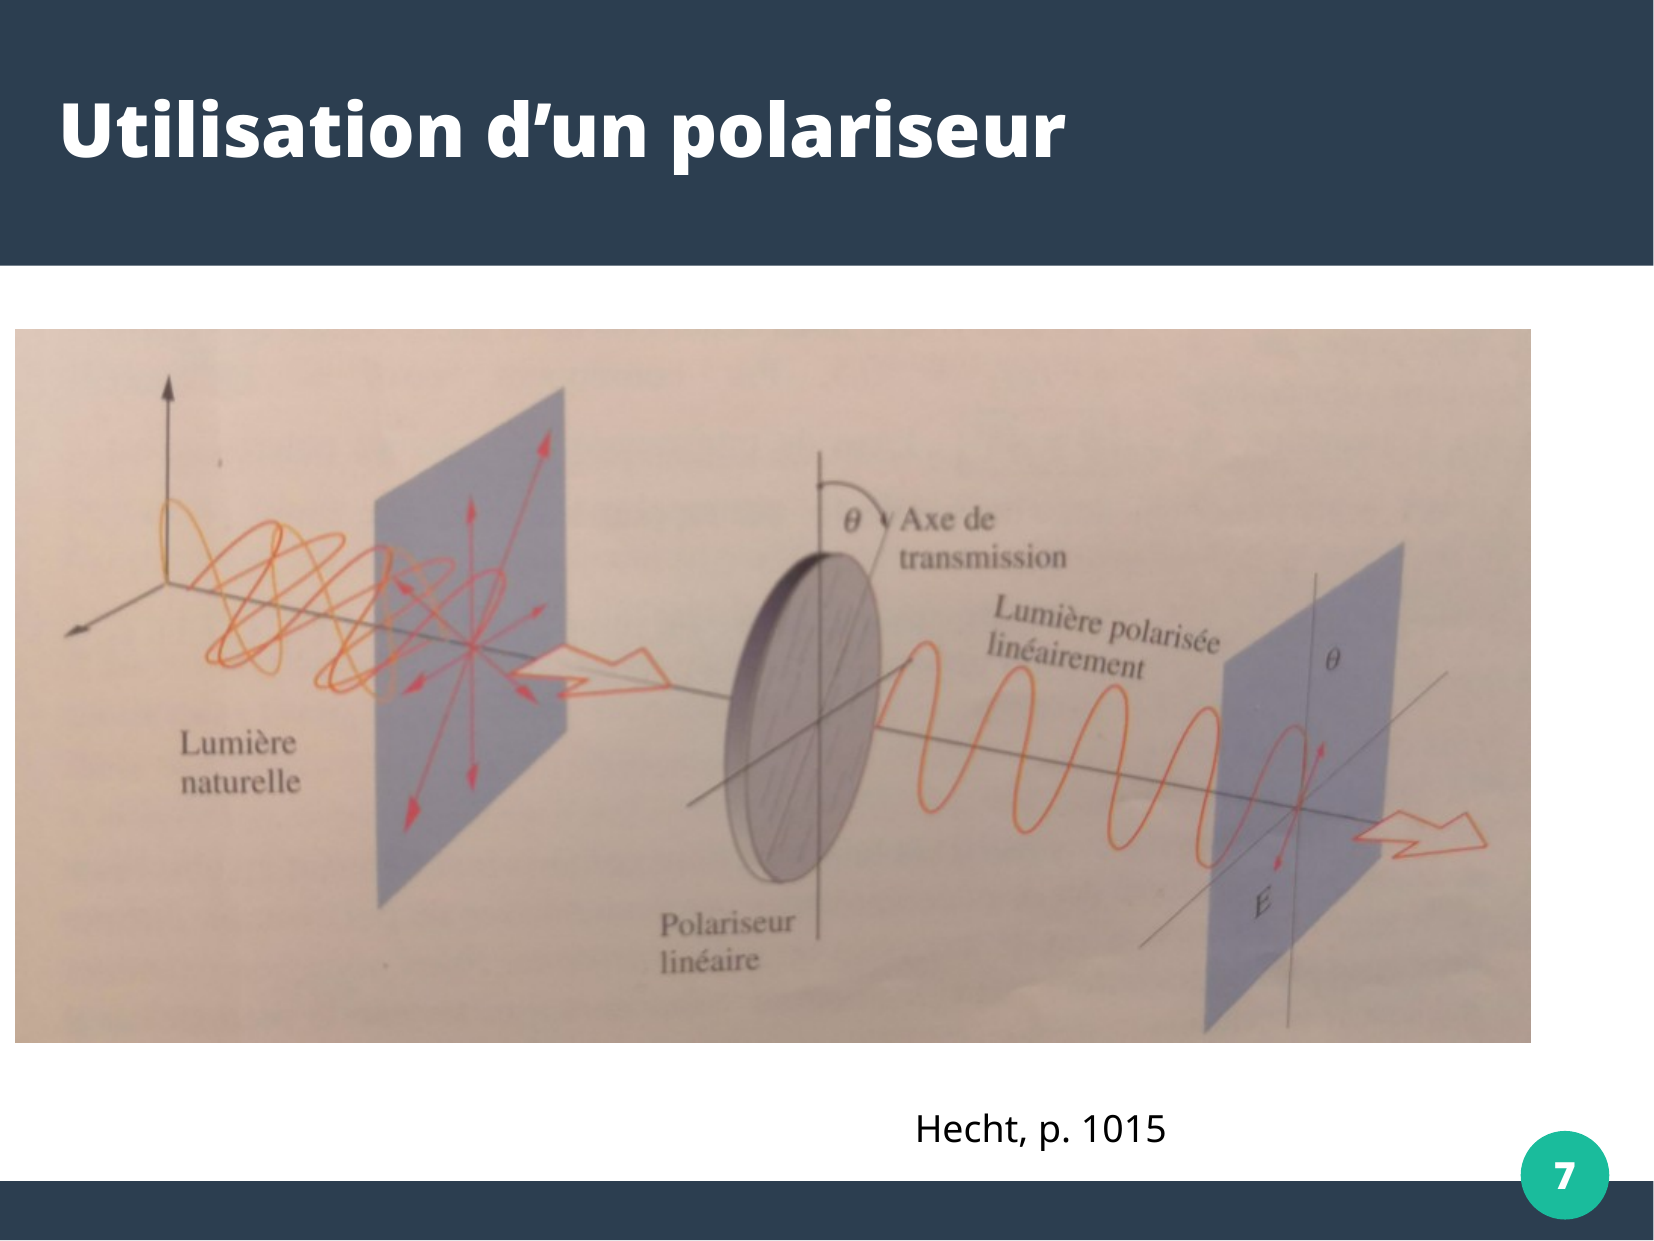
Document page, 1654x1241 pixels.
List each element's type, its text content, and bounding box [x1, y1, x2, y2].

text_box Hecht, p. 1015 [900, 1095, 1351, 1154]
picture [15, 329, 1531, 1043]
title Utilisation d’un polariseur [59, 49, 1595, 207]
